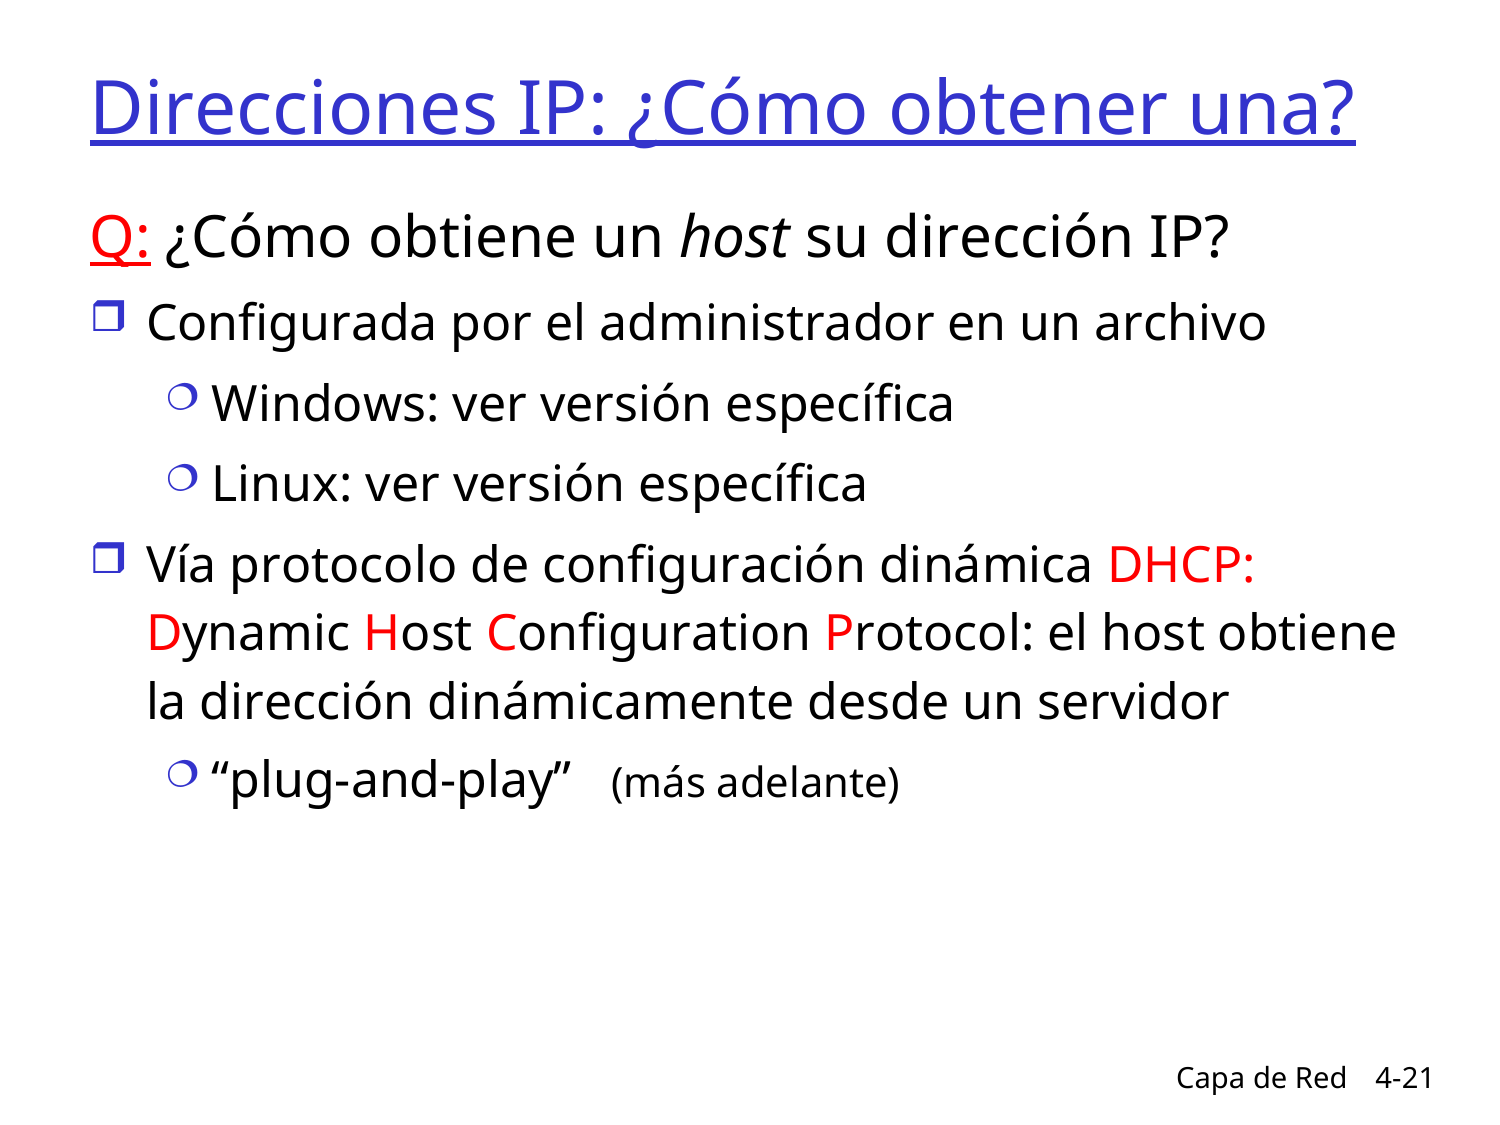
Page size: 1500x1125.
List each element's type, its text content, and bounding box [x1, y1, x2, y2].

list Q: ¿Cómo obtiene un host su dirección IP? Configurada por el administrador en un archivo Windows: ver versión específica Linux: ver versión específica Vía protocolo de configuración dinámica DHCP: Dynamic Host Configuration Protocol: el host obtiene la dirección dinámicamente desde un servidor “plug-and-play” (más adelante) [75, 187, 1463, 1044]
title Direcciones IP: ¿Cómo obtener una? [75, 15, 1463, 187]
